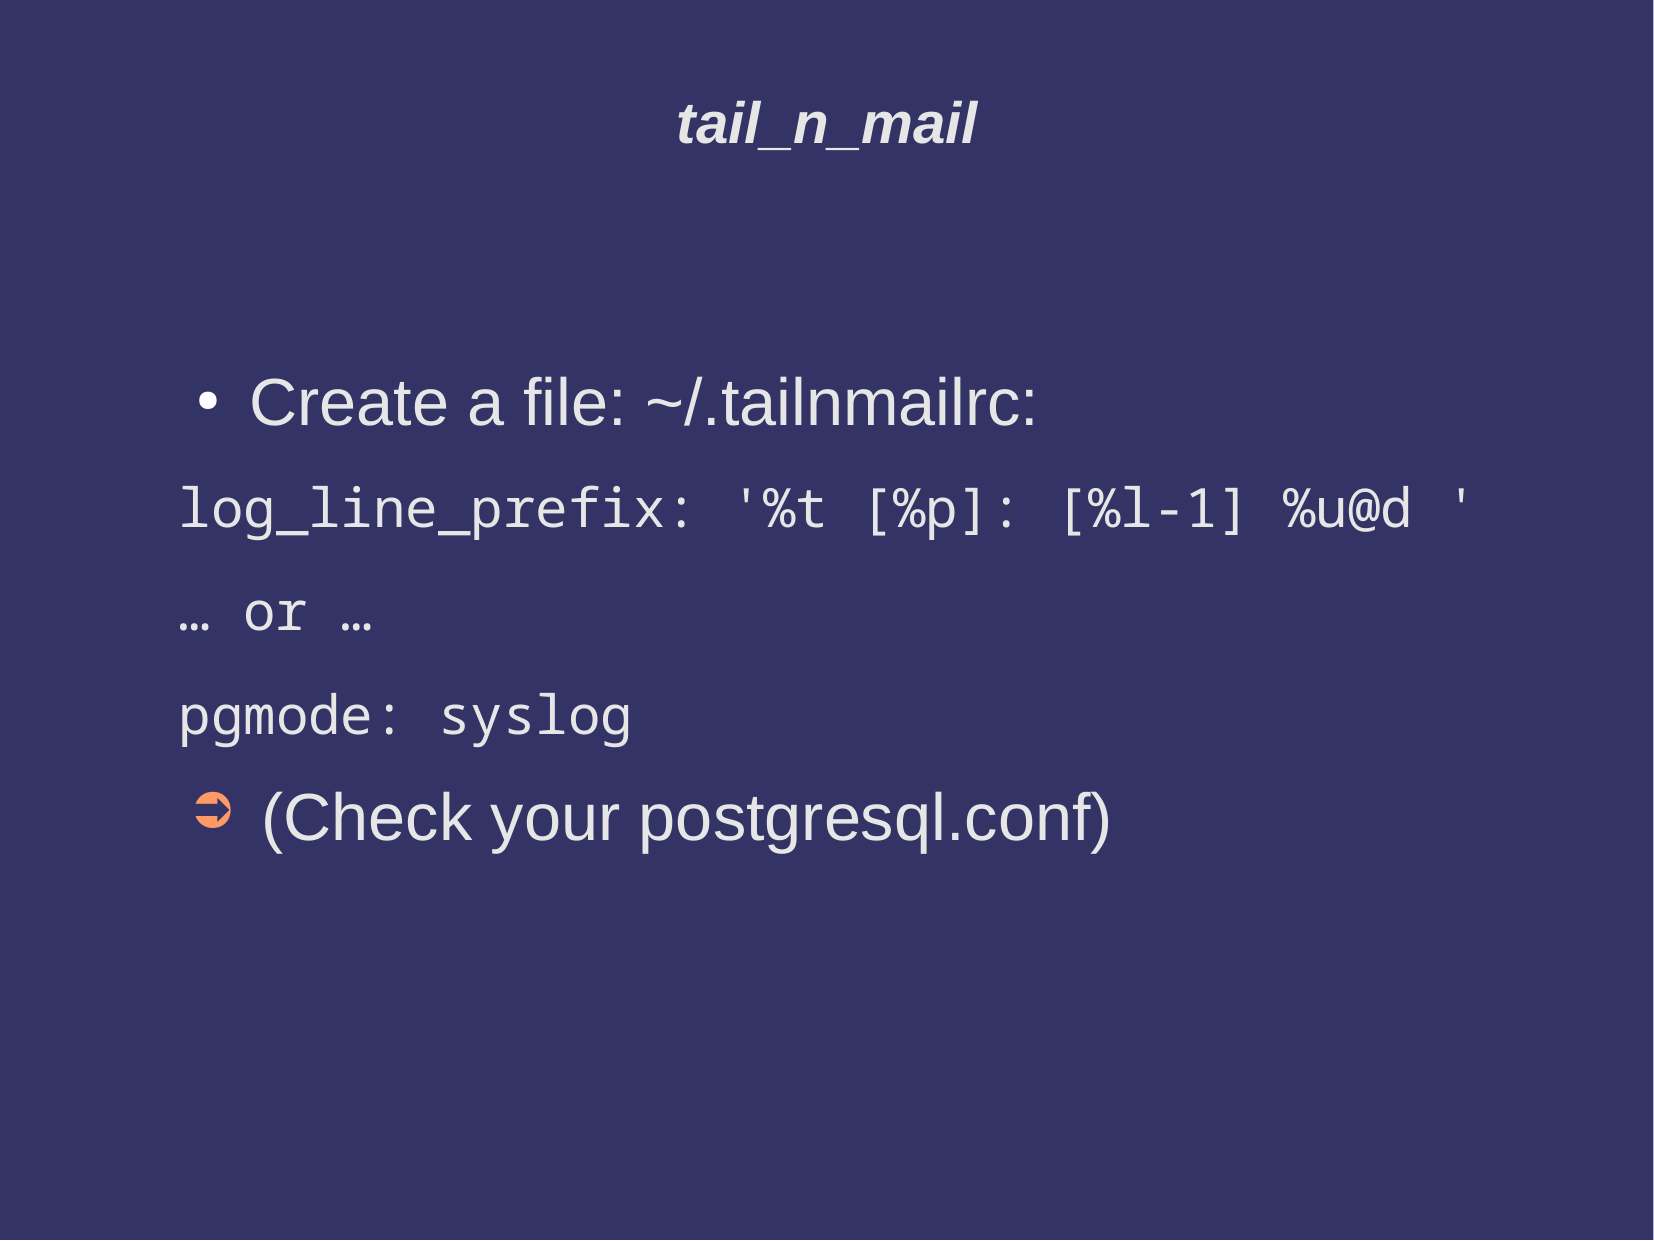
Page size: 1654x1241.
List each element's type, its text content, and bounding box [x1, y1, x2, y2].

list Create a file: ~/.tailnmailrc: log_line_prefix: '%t [%p]: [%l-1] %u@d ' … or … pgmode: syslog (Check your postgresql.conf) [178, 364, 1570, 1184]
title tail_n_mail [121, 19, 1534, 227]
